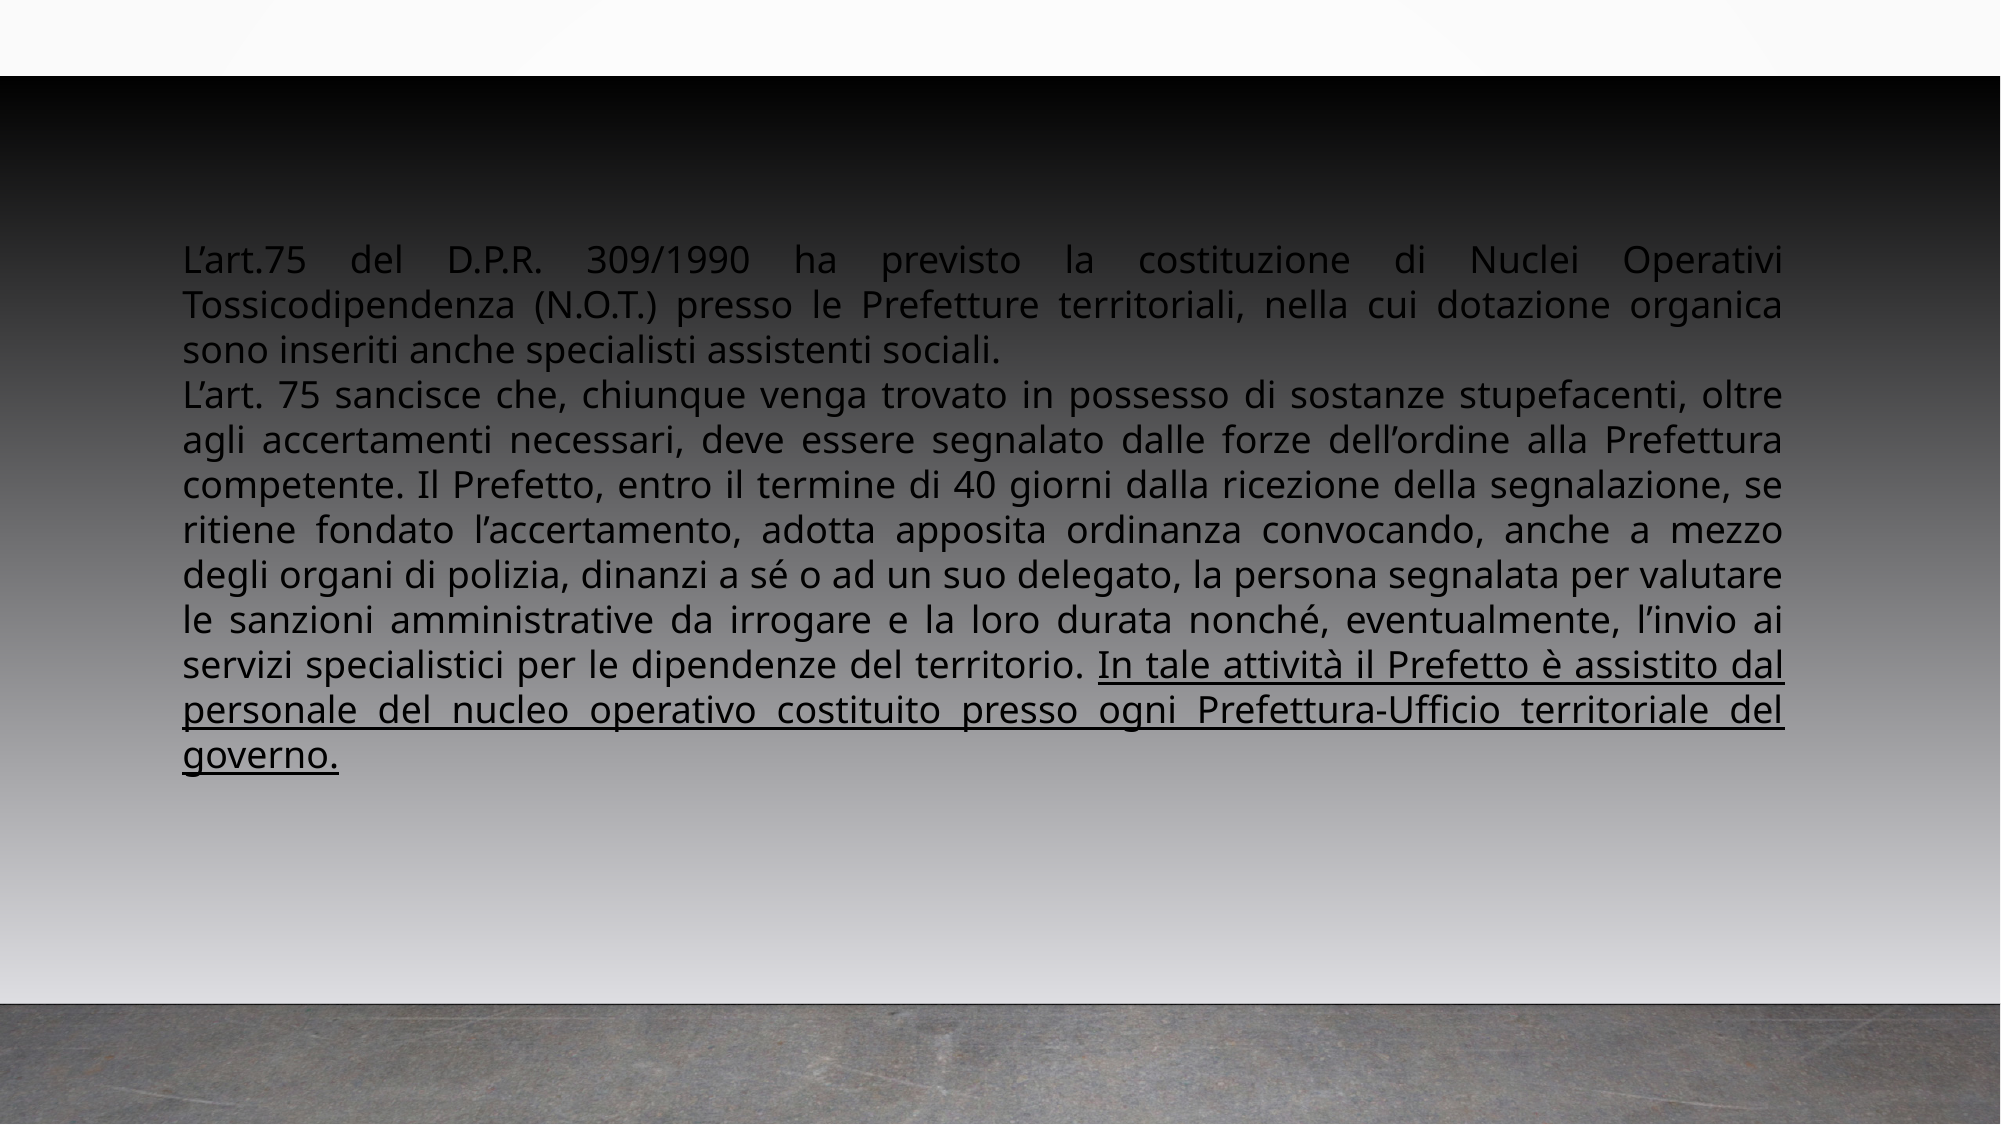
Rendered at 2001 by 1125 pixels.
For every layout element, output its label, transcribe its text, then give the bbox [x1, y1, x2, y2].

text_box L’art.75 del D.P.R. 309/1990 ha previsto la costituzione di Nuclei Operativi Tossicodipendenza (N.O.T.) presso le Prefetture territoriali, nella cui dotazione organica sono inseriti anche specialisti assistenti sociali. L’art. 75 sancisce che, chiunque venga trovato in possesso di sostanze stupefacenti, oltre agli accertamenti necessari, deve essere segnalato dalle forze dell’ordine alla Prefettura competente. Il Prefetto, entro il termine di 40 giorni dalla ricezione della segnalazione, se ritiene fondato l’accertamento, adotta apposita ordinanza convocando, anche a mezzo degli organi di polizia, dinanzi a sé o ad un suo delegato, la persona segnalata per valutare le sanzioni amministrative da irrogare e la loro durata nonché, eventualmente, l’invio ai servizi specialistici per le dipendenze del territorio. In tale attività il Prefetto è assistito dal personale del nucleo operativo costituito presso ogni Prefettura-Ufficio territoriale del governo. [167, 229, 1801, 790]
